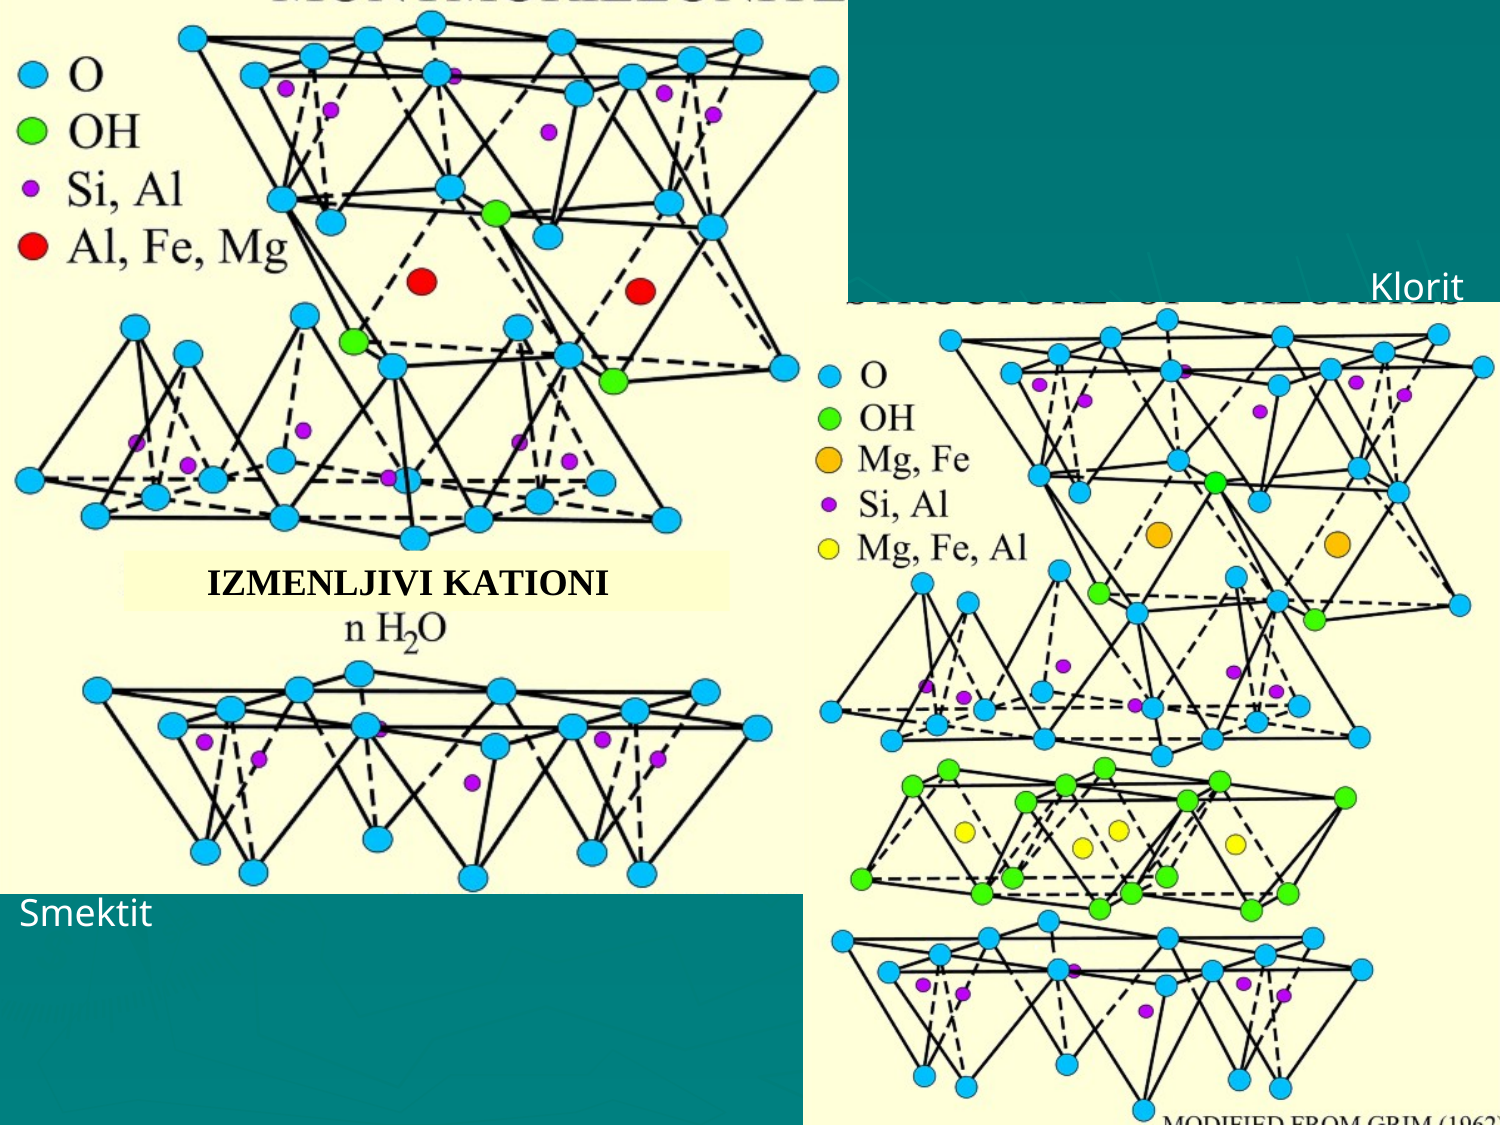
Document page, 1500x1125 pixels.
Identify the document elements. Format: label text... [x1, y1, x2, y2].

text_box Klorit [1354, 255, 1480, 302]
picture [0, 0, 1500, 1125]
text_box Smektit [4, 894, 168, 942]
text_box IZMENLJIVI KATIONI [123, 550, 730, 612]
